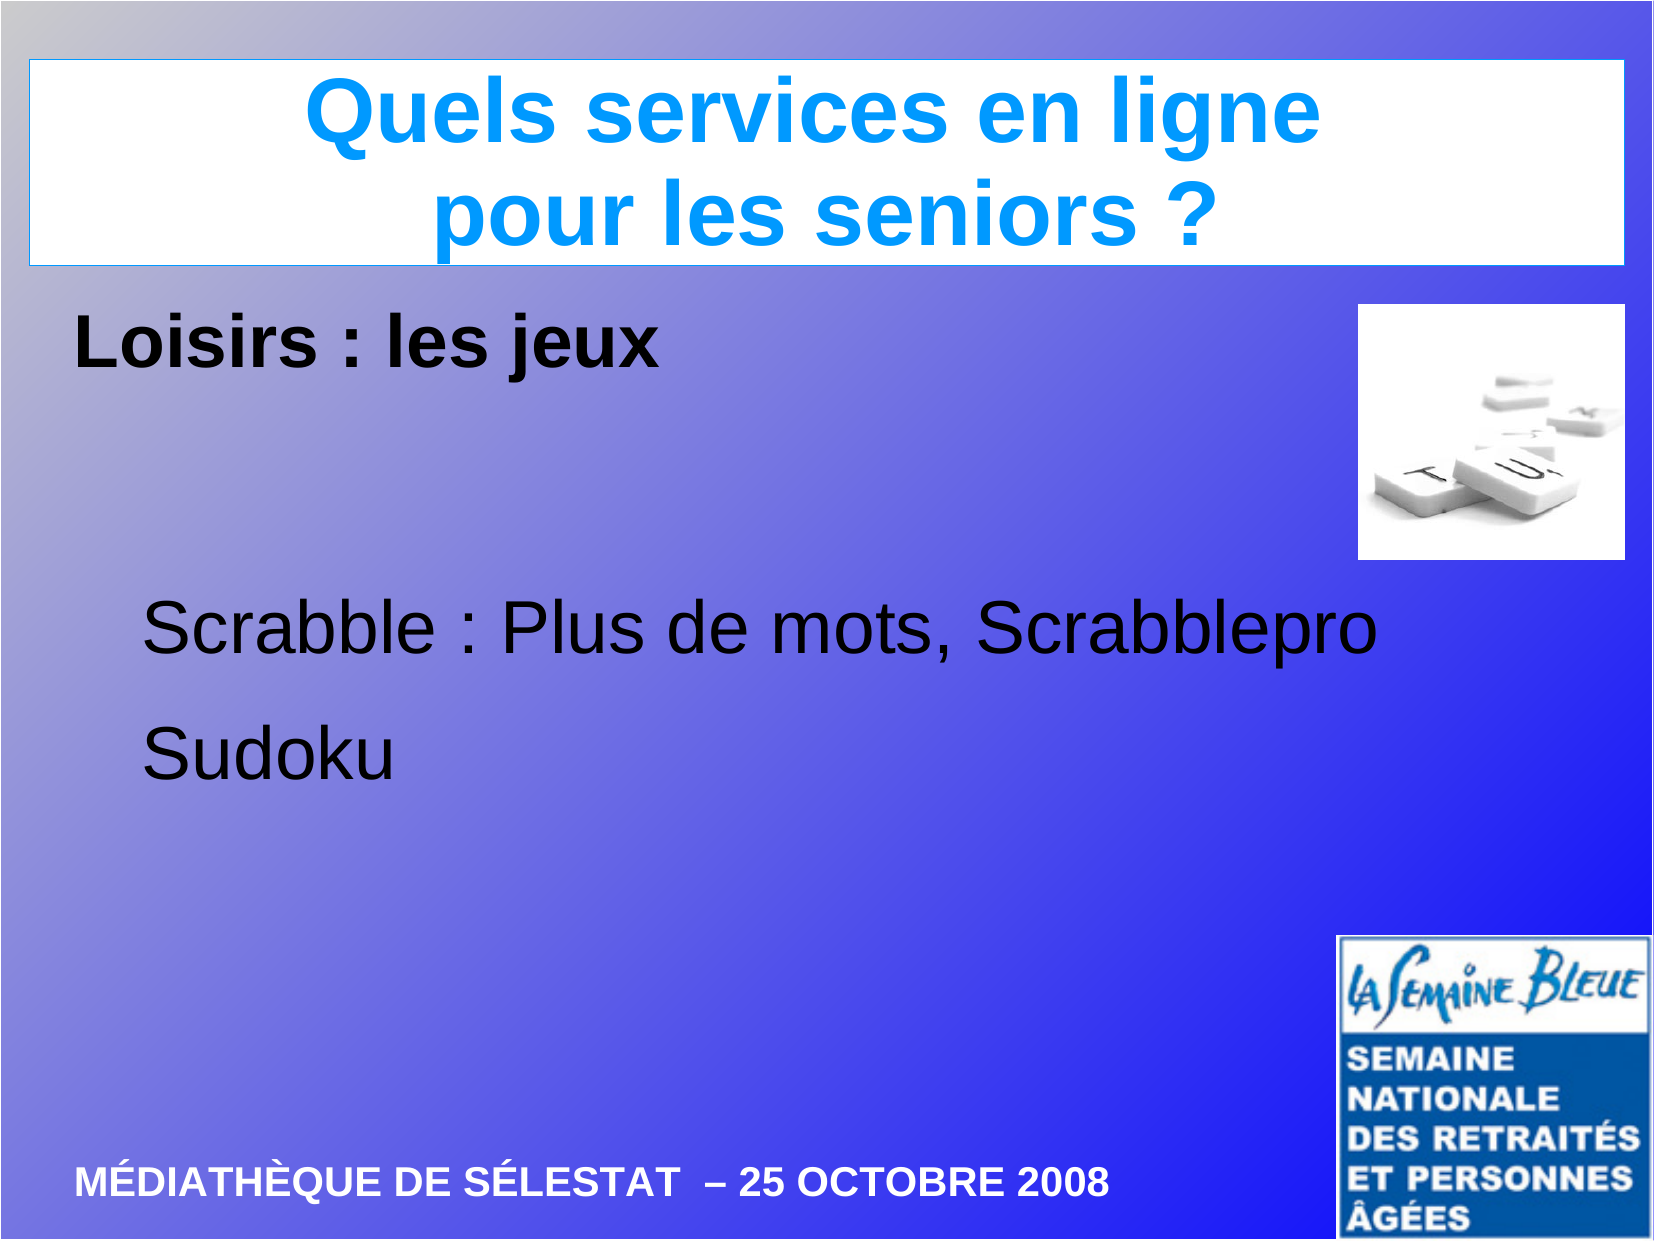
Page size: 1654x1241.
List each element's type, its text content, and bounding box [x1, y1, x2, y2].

subtitle Scrabble : Plus de mots, Scrabblepro Sudoku [118, 413, 1571, 927]
text_box Quels services en ligne pour les seniors ? [29, 59, 1625, 266]
text_box [0, 0, 1654, 1241]
picture [1358, 304, 1625, 560]
text_box MÉDIATHÈQUE DE SÉLESTAT – 25 OCTOBRE 2008 [59, 1151, 1329, 1214]
picture [1336, 935, 1654, 1241]
text_box Loisirs : les jeux [59, 292, 975, 392]
